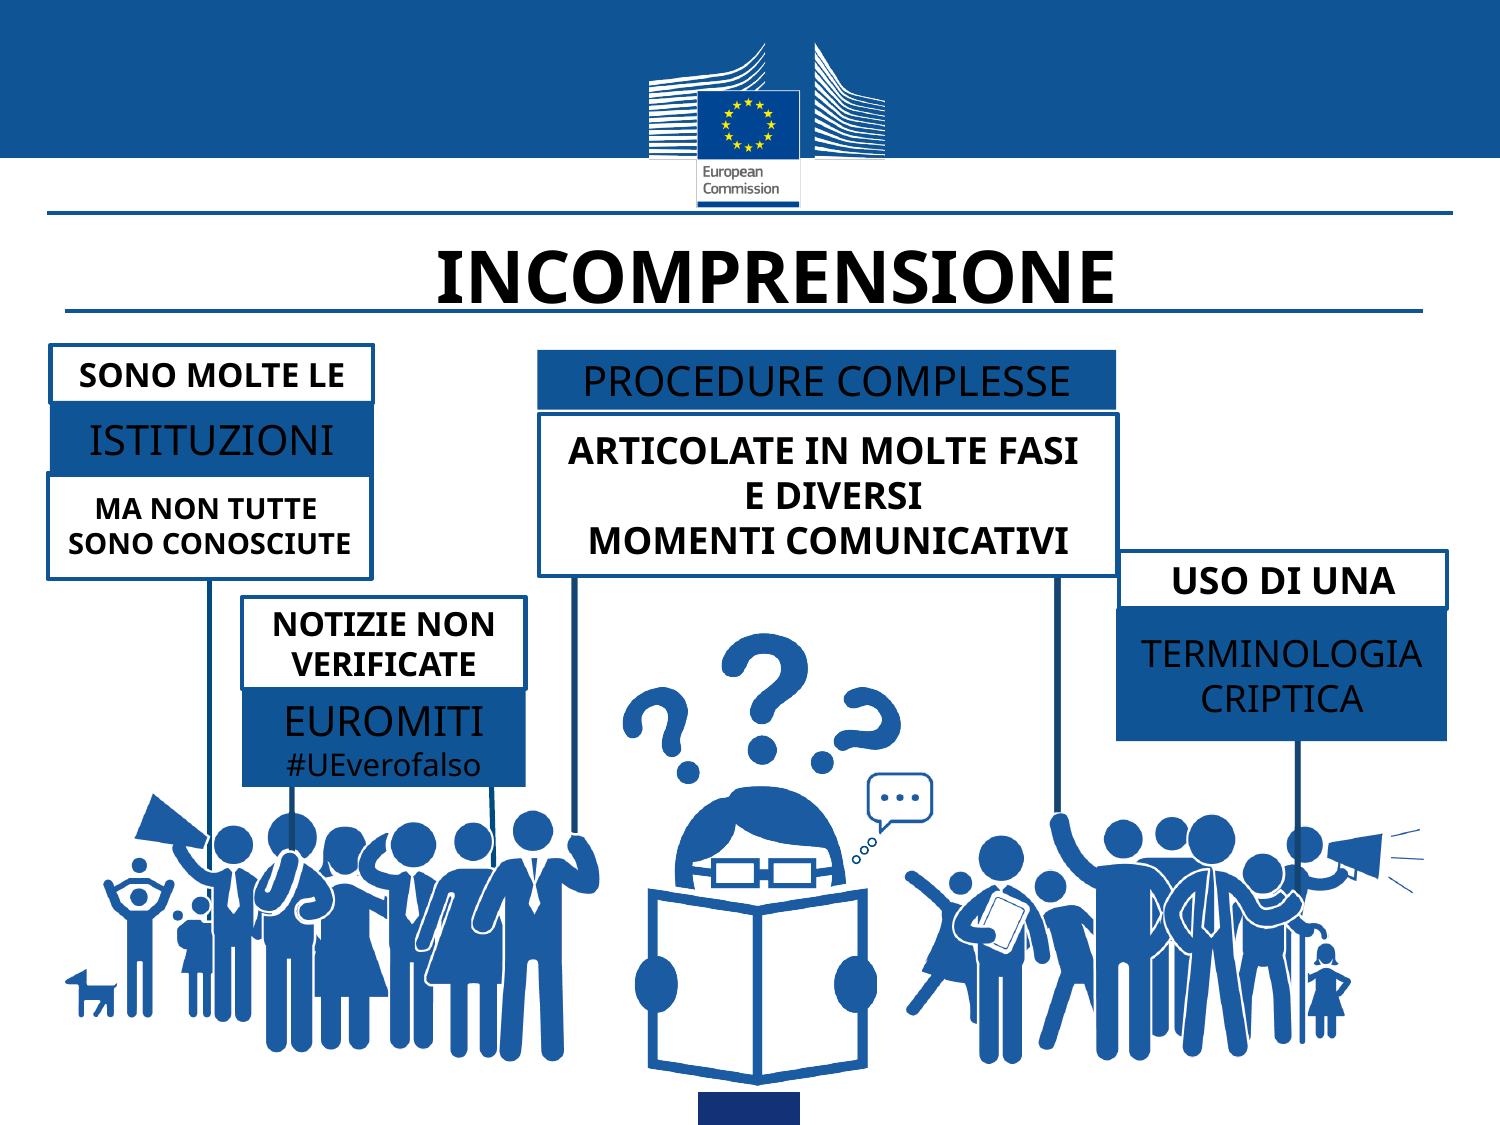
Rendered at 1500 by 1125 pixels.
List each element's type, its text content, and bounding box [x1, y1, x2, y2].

text_box INCOMPRENSIONE [64, 222, 1490, 413]
text_box USO DI UNA [1118, 550, 1447, 609]
text_box SONO MOLTE LE [50, 344, 64, 400]
picture [41, 458, 1459, 1125]
picture [649, 42, 885, 208]
text_box MA NON TUTTE SONO CONOSCIUTE [47, 472, 372, 579]
text_box EUROMITI #UEverofalso [242, 689, 526, 787]
text_box ISTITUZIONI [49, 400, 374, 477]
text_box TERMINOLOGIA CRIPTICA [1116, 608, 1447, 742]
text_box NOTIZIE NON VERIFICATE [242, 596, 526, 689]
text_box ARTICOLATE IN MOLTE FASI E DIVERSI MOMENTI COMUNICATIVI [538, 413, 1118, 576]
